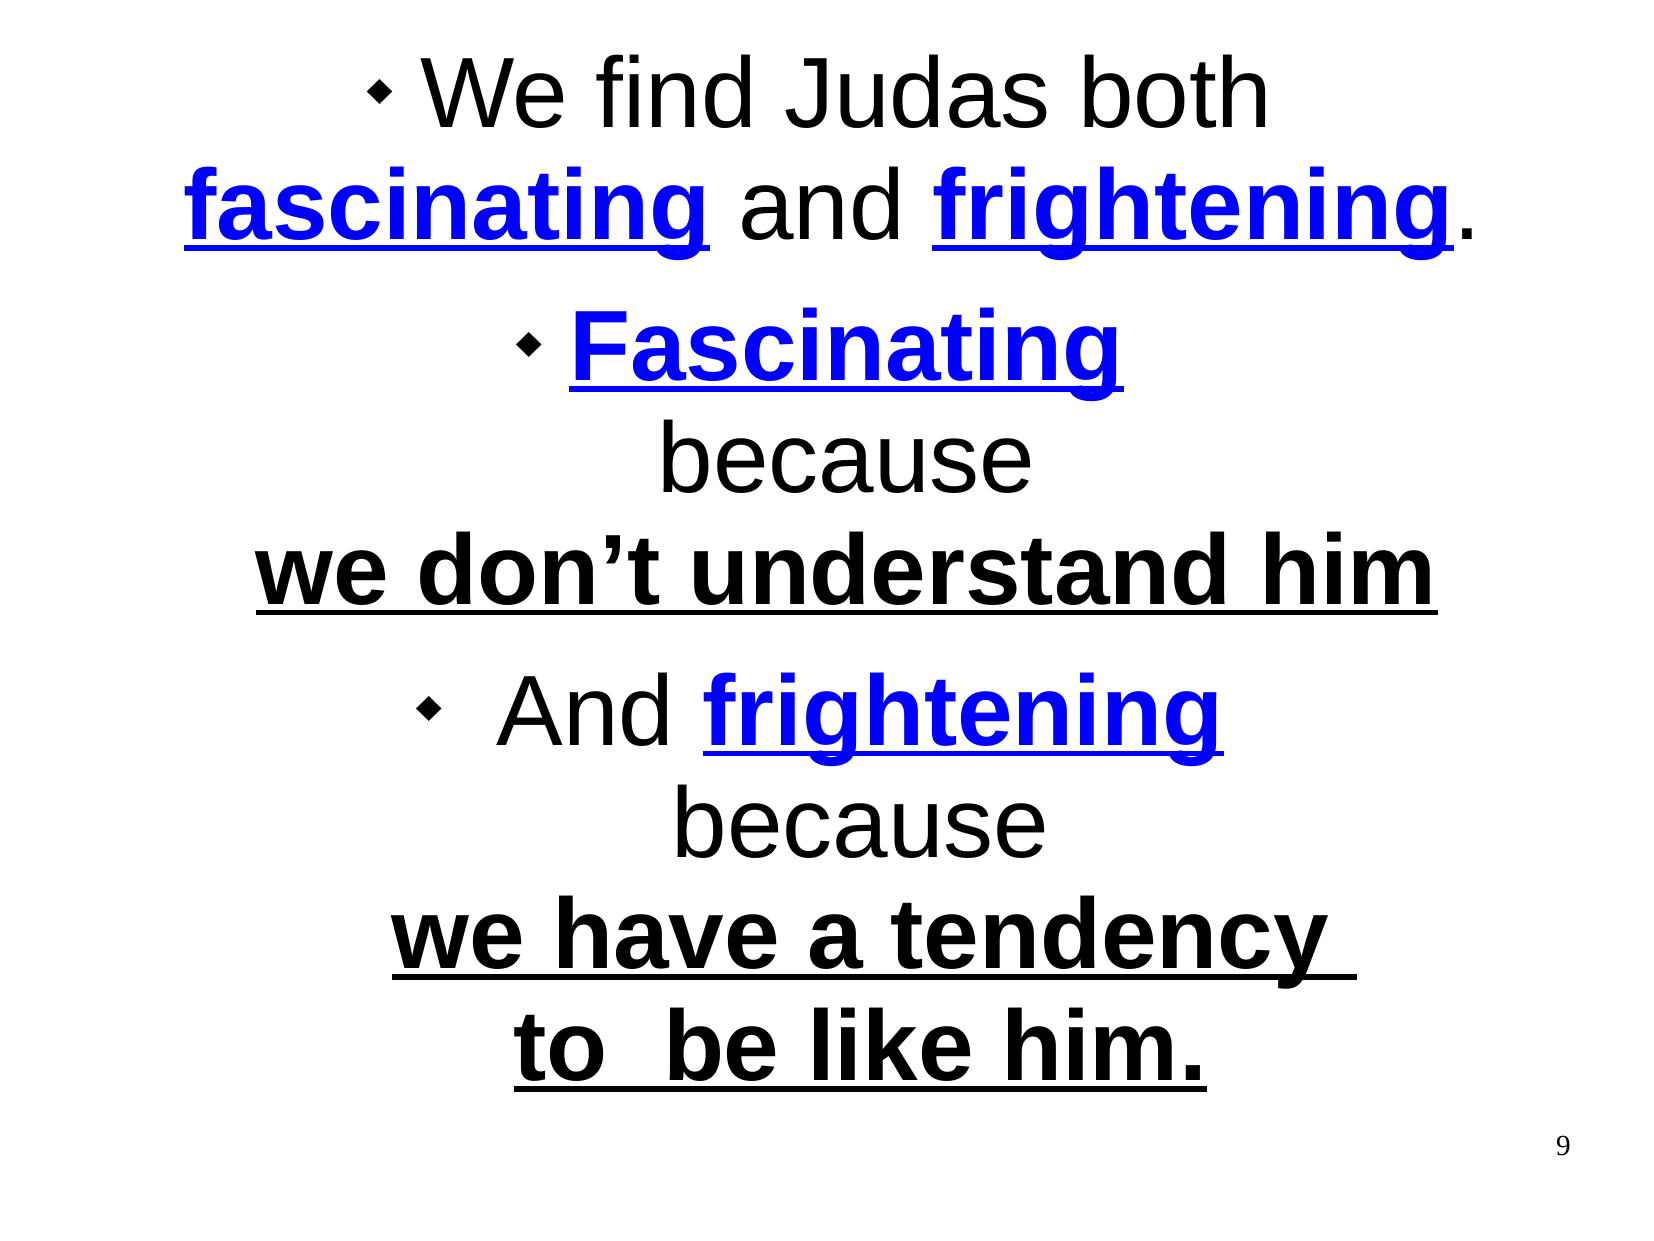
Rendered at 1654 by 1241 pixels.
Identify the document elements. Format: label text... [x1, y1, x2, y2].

list We find Judas both fascinating and frightening. Fascinating because we don’t understand him And frightening because we have a tendency to be like him. [37, 37, 1613, 1238]
